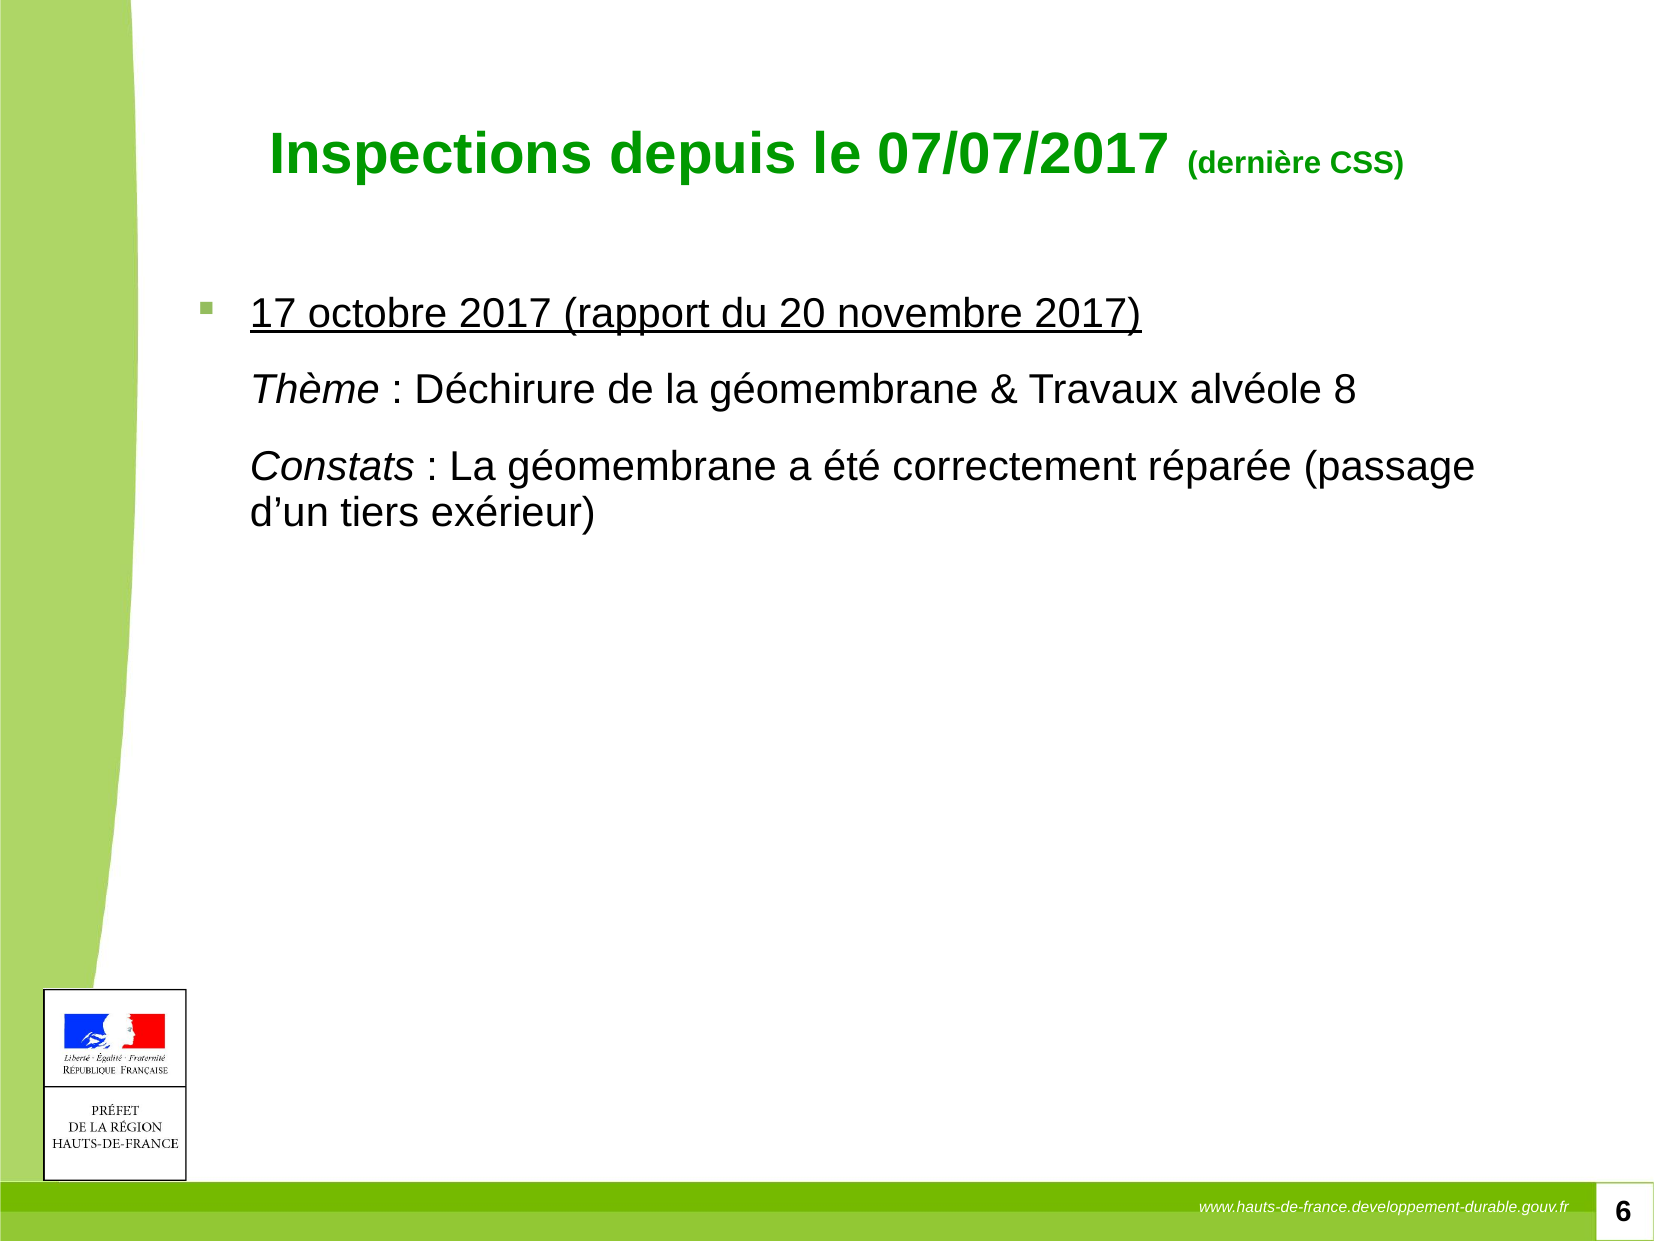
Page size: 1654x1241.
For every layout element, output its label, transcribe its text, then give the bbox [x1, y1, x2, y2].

list 17 octobre 2017 (rapport du 20 novembre 2017) Thème : Déchirure de la géomembrane & Travaux alvéole 8 Constats : La géomembrane a été correctement réparée (passage d’un tiers exérieur) [179, 290, 1509, 1010]
title Inspections depuis le 07/07/2017 (dernière CSS) [82, 49, 1571, 257]
picture [0, 0, 1654, 1241]
